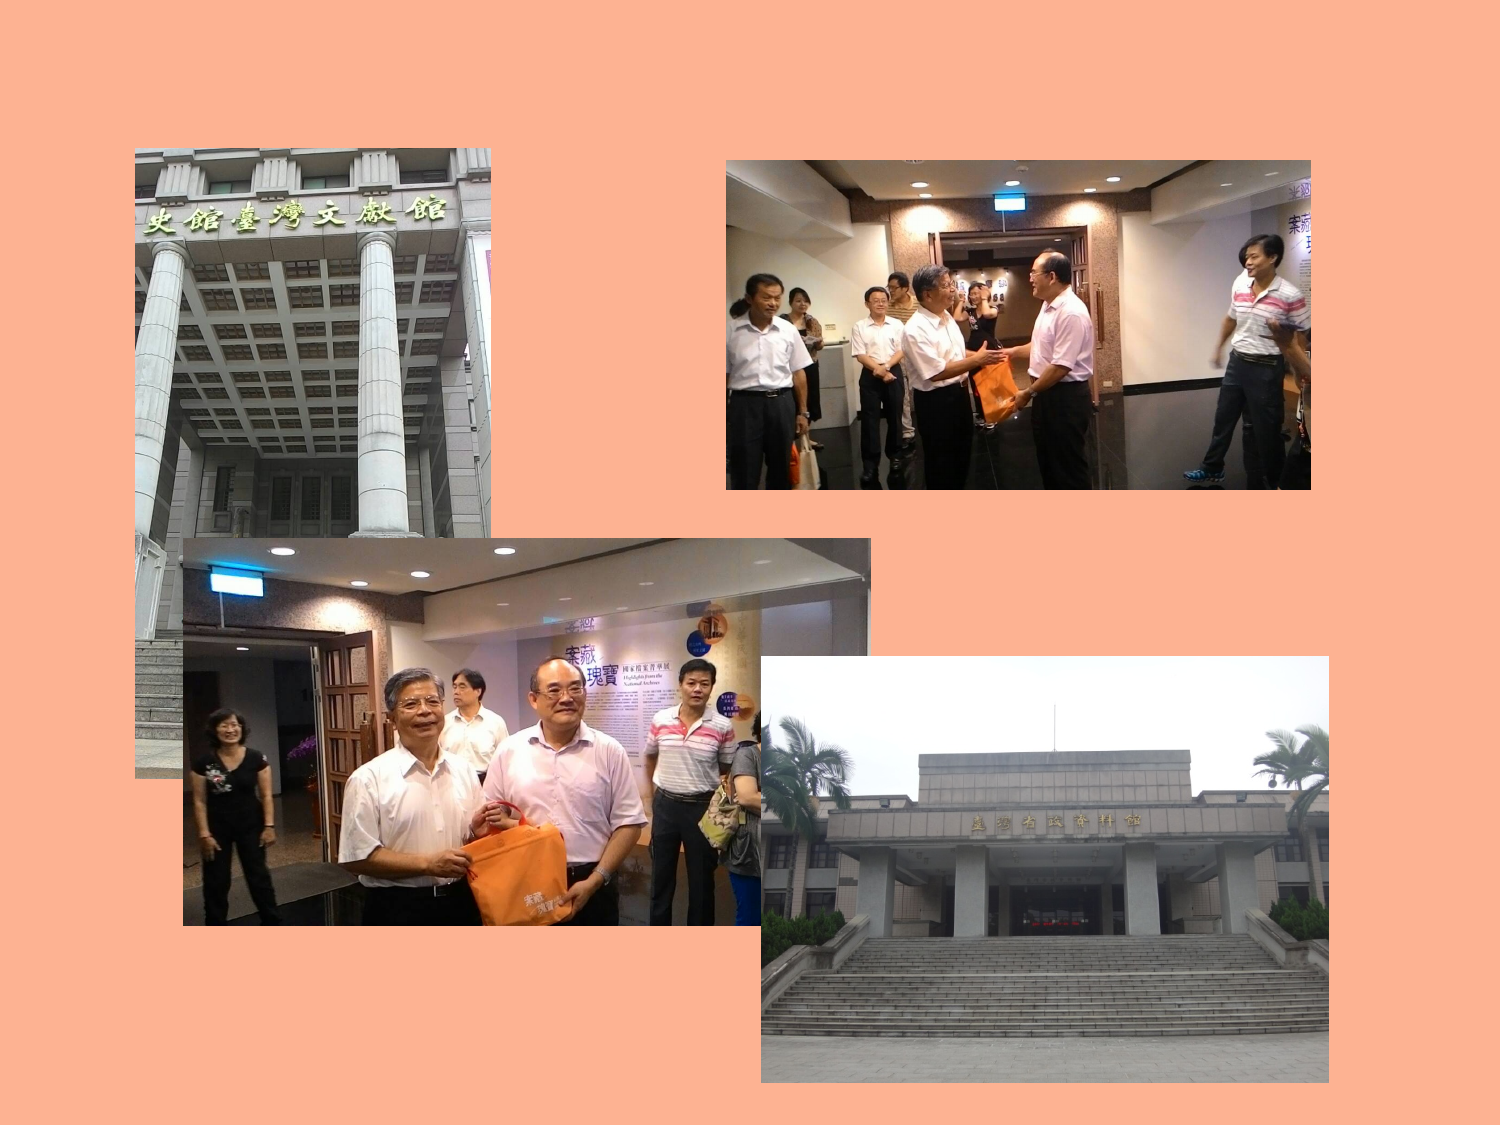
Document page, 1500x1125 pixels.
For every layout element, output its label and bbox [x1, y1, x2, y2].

picture [726, 160, 1311, 490]
picture [135, 149, 1329, 1083]
